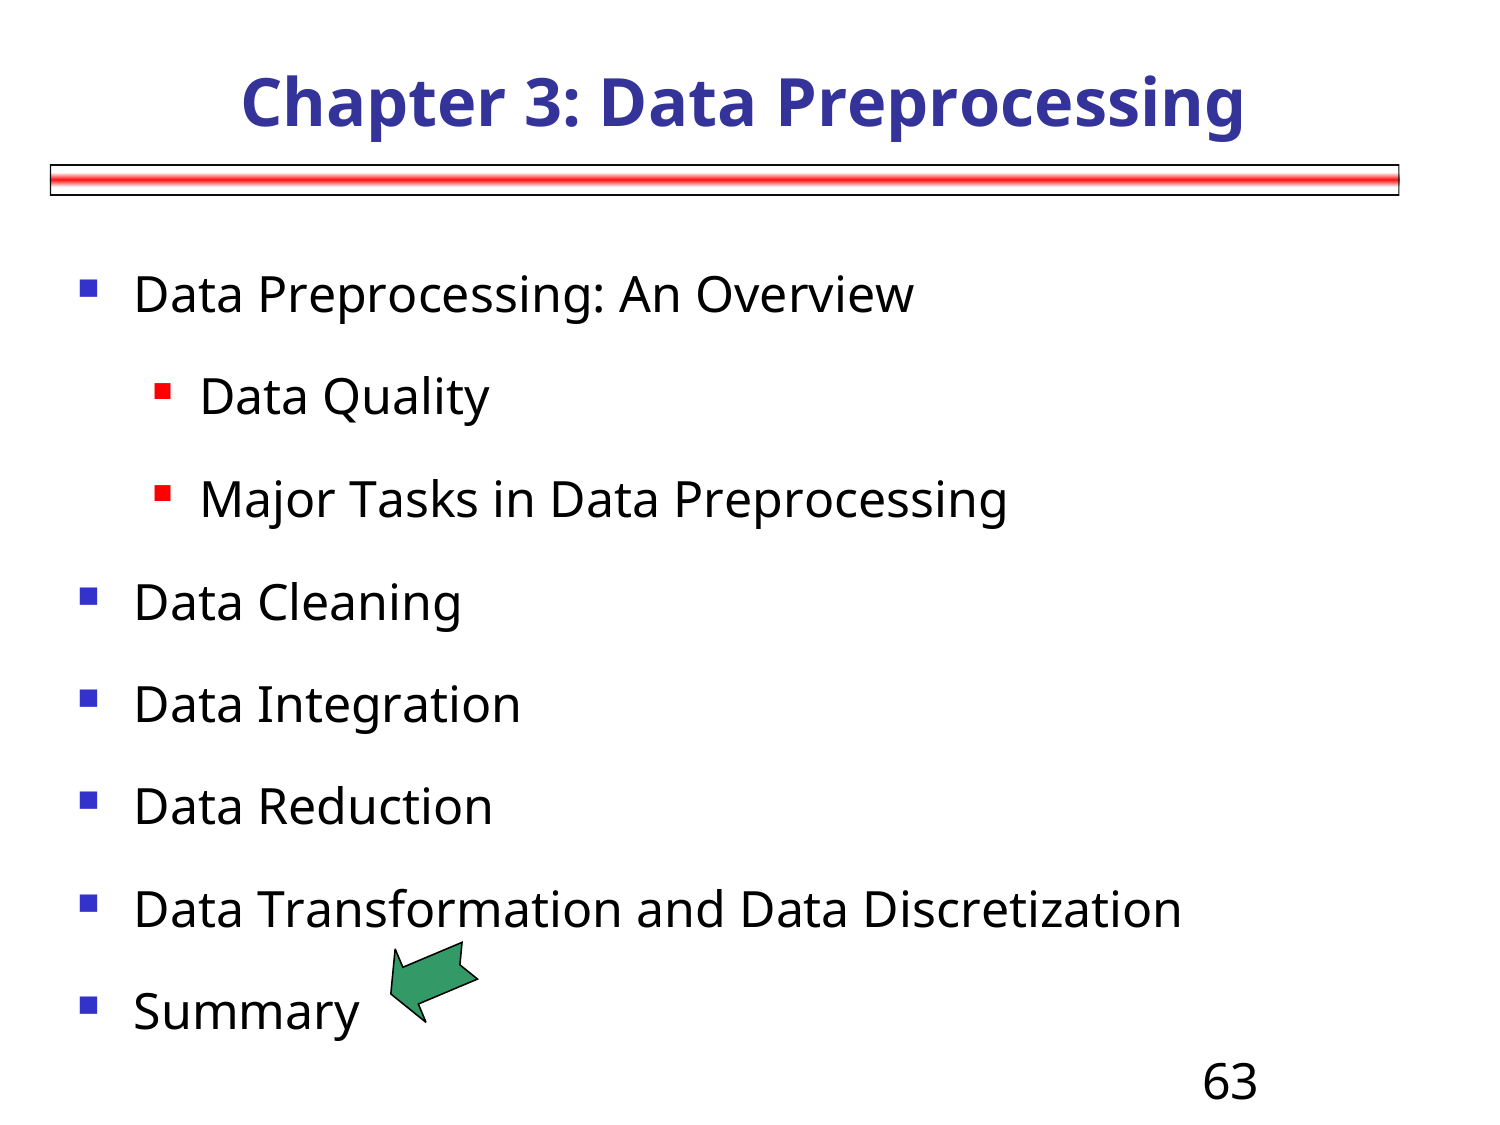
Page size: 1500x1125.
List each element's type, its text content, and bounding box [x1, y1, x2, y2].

text_box <number> [1187, 1062, 1500, 1125]
title Chapter 3: Data Preprocessing [24, 49, 1463, 150]
text_box [390, 942, 478, 1023]
text_box <number> [1209, 1080, 1224, 1096]
list Data Preprocessing: An Overview Data Quality Major Tasks in Data Preprocessing Data Cleaning Data Integration Data Reduction Data Transformation and Data Discretization Summary [62, 224, 1413, 1063]
